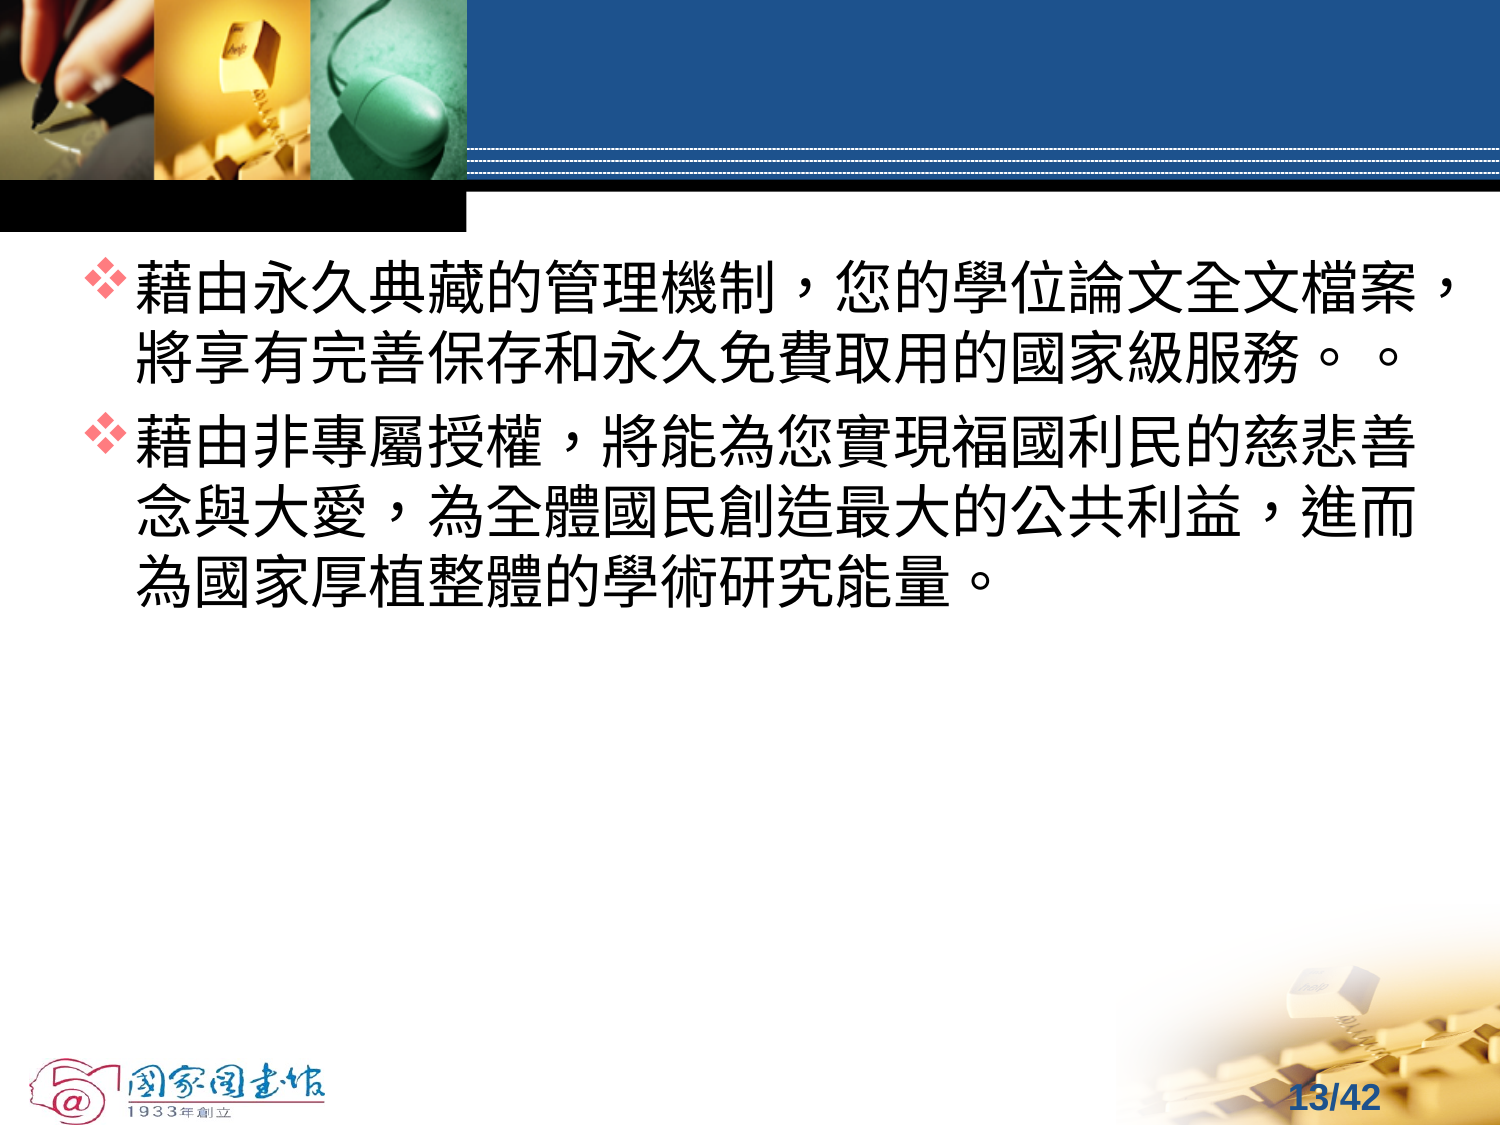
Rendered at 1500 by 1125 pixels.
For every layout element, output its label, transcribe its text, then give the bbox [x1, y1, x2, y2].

picture [29, 1058, 325, 1125]
list 藉由永久典藏的管理機制，您的學位論文全文檔案，將享有完善保存和永久免費取用的國家級服務。。 藉由非專屬授權，將能為您實現福國利民的慈悲善念與大愛，為全體國民創造最大的公共利益，進而為國家厚植整體的學術研究能量。 [64, 243, 1440, 977]
